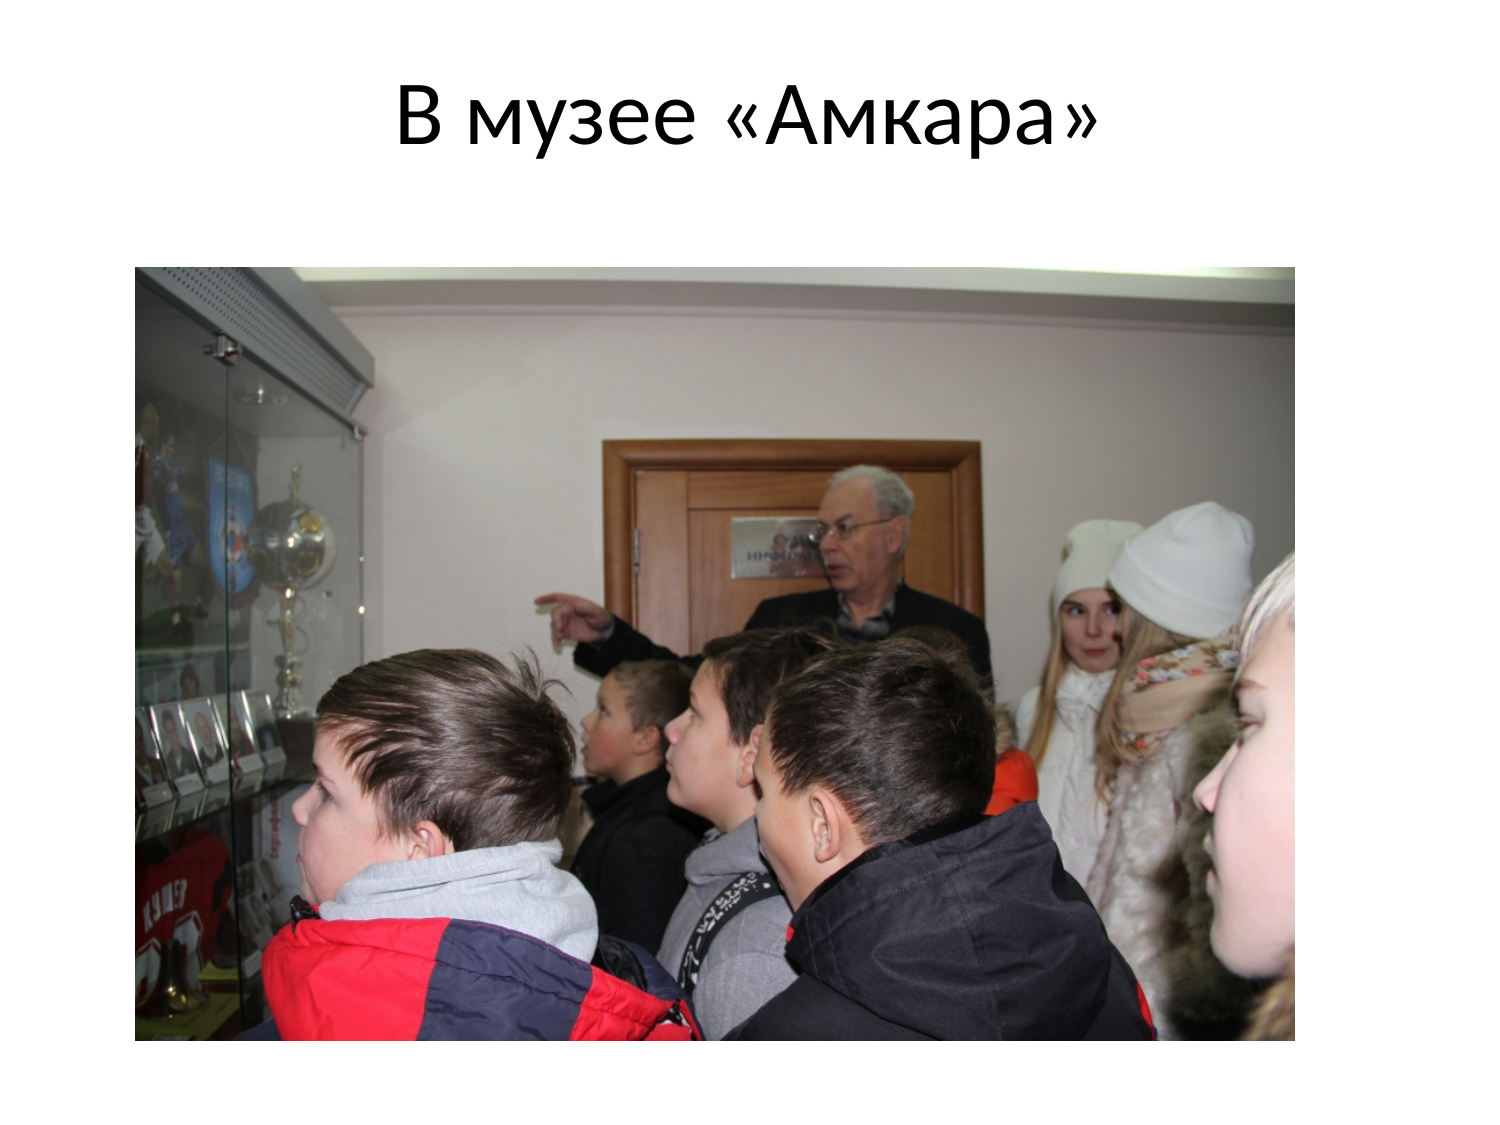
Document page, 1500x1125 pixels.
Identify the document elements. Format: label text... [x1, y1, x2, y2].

picture [135, 267, 1295, 1041]
title В музее «Амкара» [75, 45, 1425, 233]
